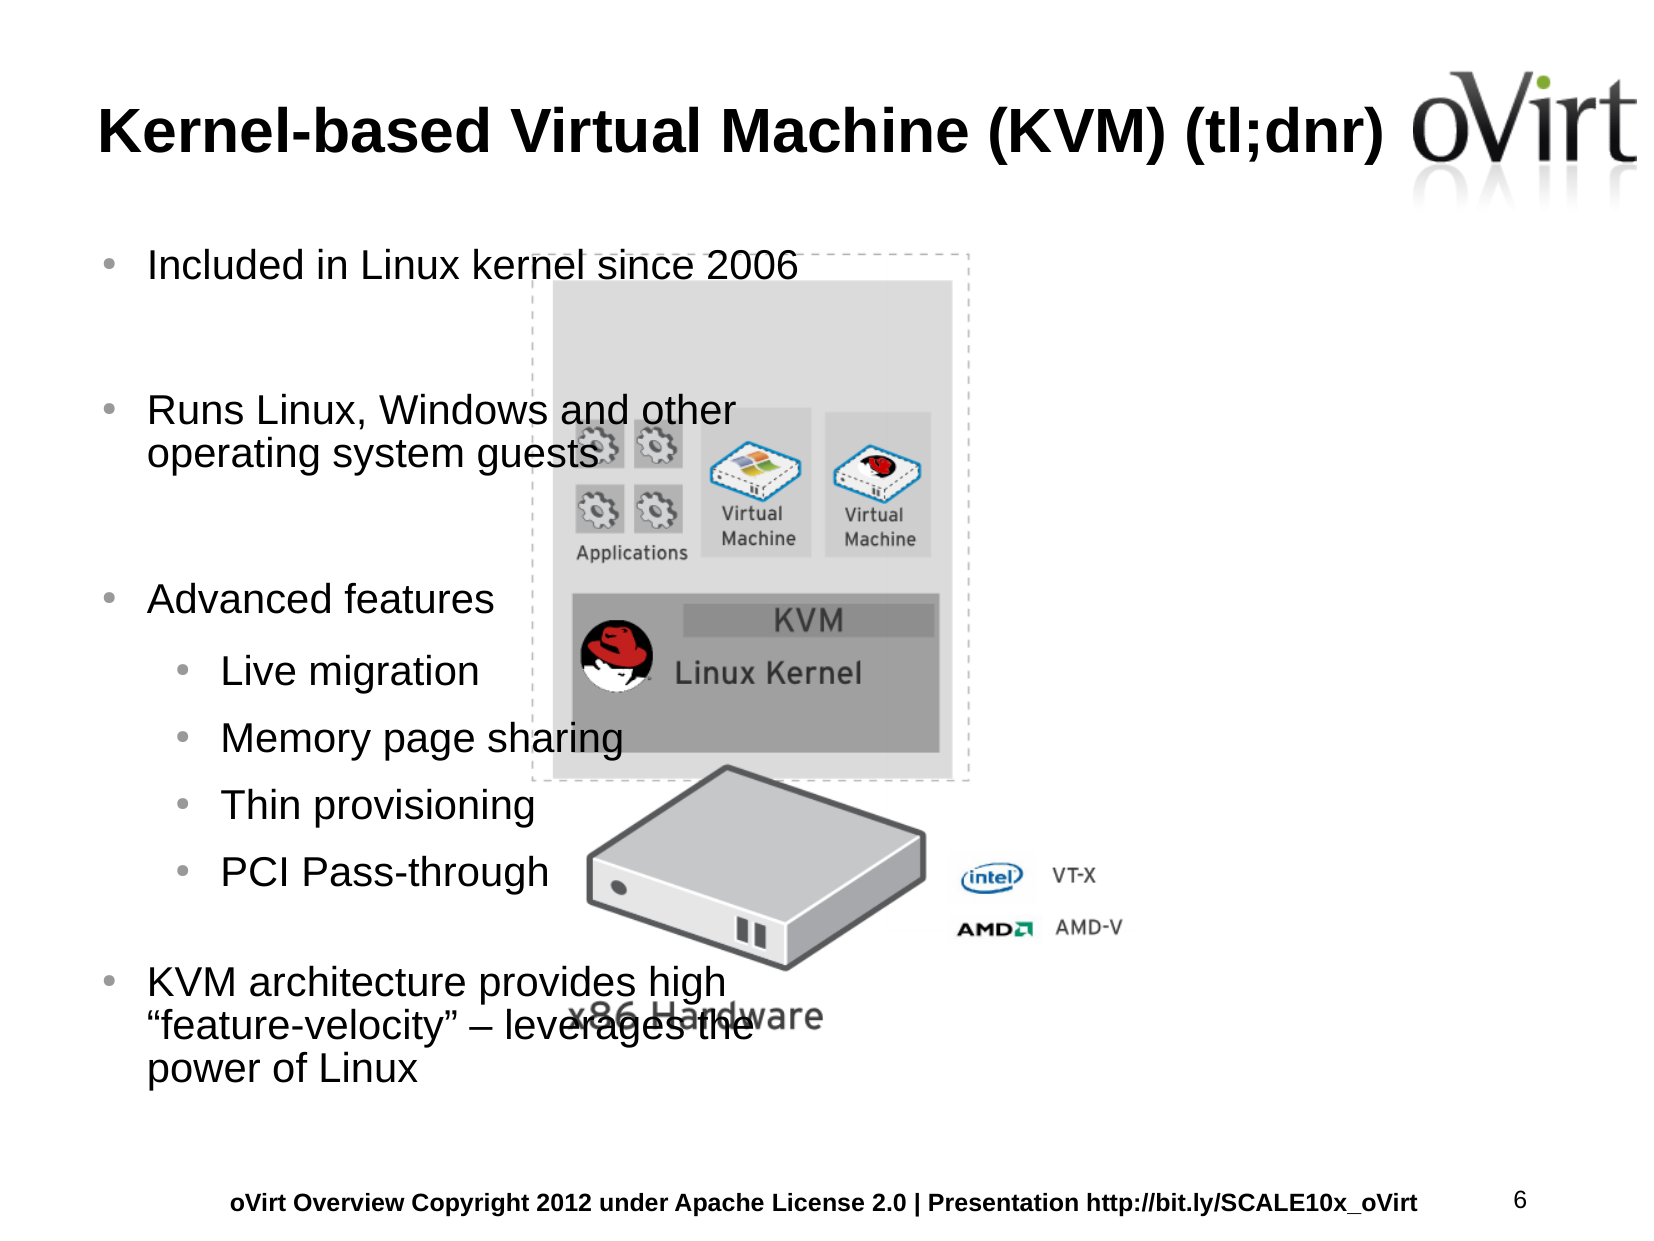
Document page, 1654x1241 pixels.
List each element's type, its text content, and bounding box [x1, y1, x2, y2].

picture [1571, 63, 1637, 212]
picture [814, 244, 1520, 1039]
title Kernel-based Virtual Machine (KVM) (tl;dnr) [82, 29, 1571, 233]
list Included in Linux kernel since 2006 Runs Linux, Windows and other operating system guests Advanced features Live migration Memory page sharing Thin provisioning PCI Pass-through KVM architecture provides high “feature-velocity” – leverages the power of Linux [86, 244, 814, 1095]
